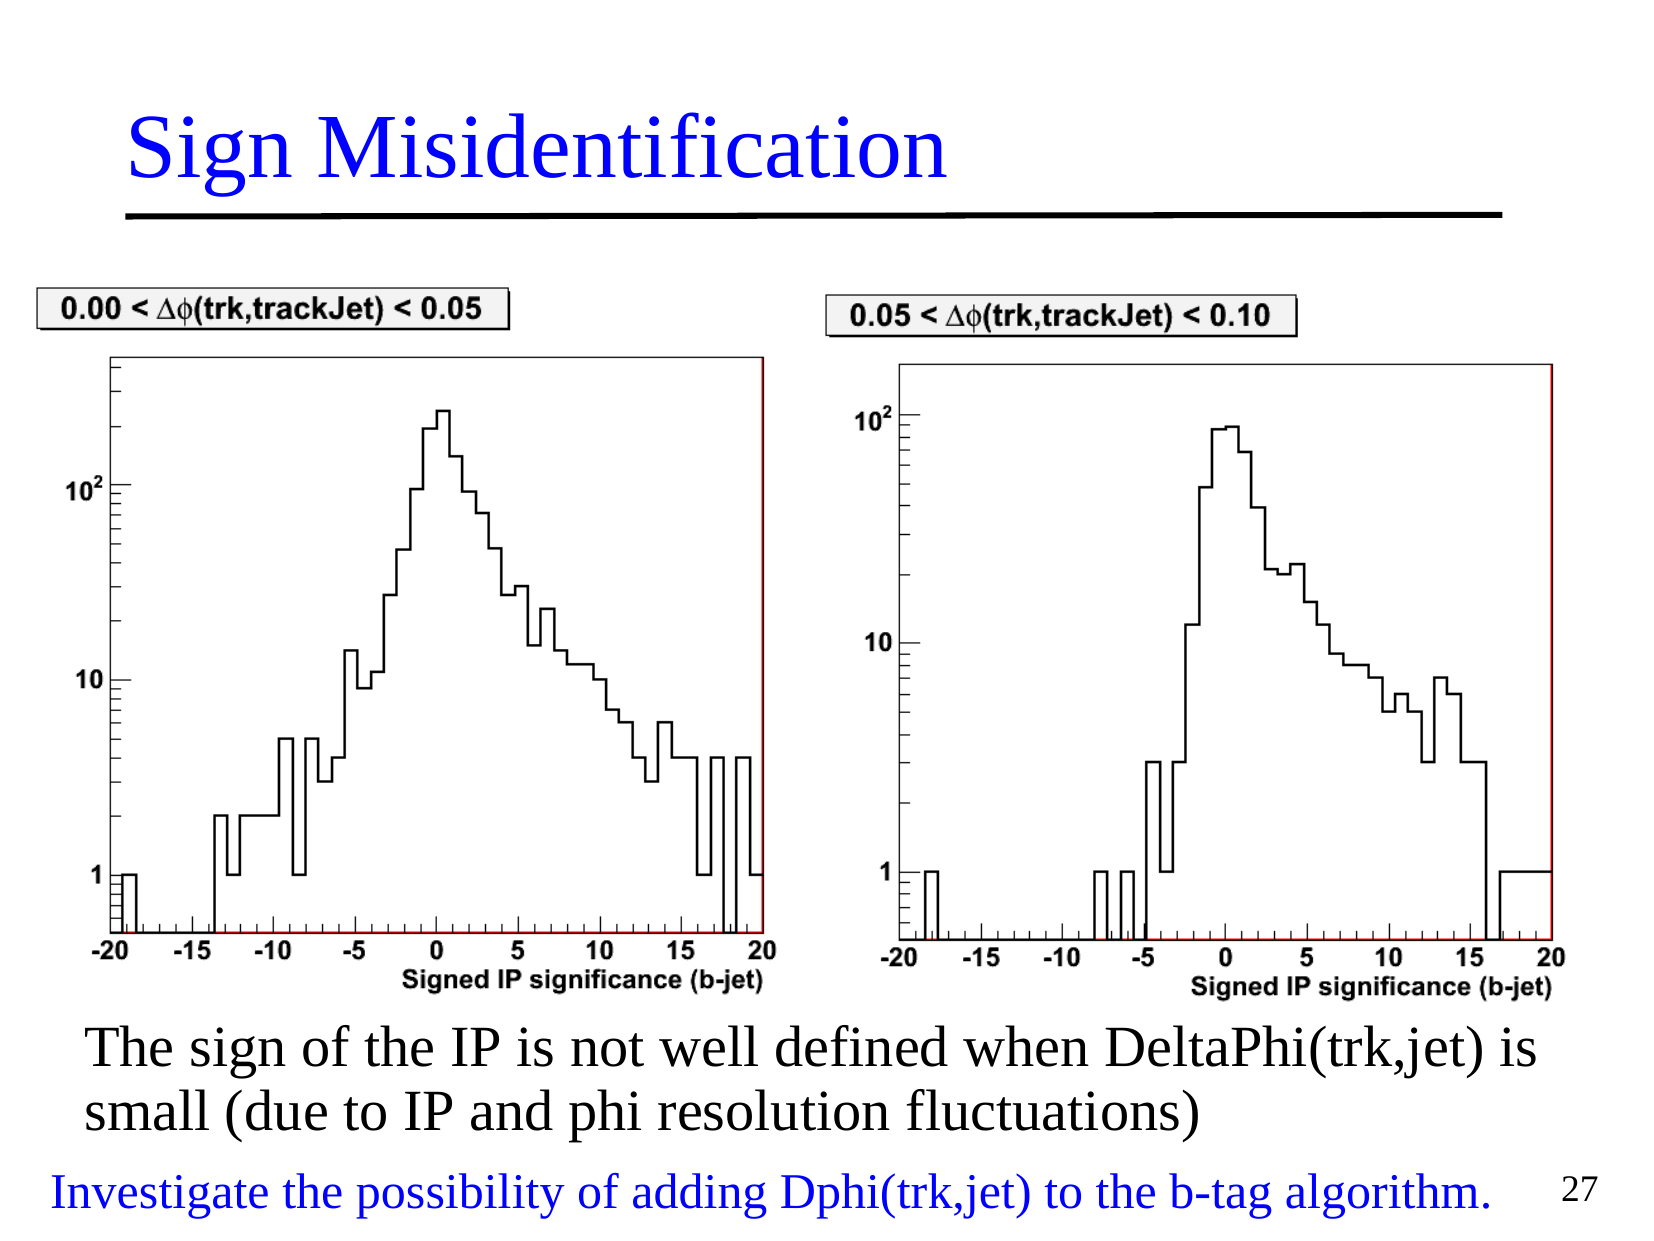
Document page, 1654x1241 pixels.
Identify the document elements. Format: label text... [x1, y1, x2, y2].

picture [29, 285, 1634, 1013]
text_box The sign of the IP is not well defined when DeltaPhi(trk,jet) is small (due to IP and phi resolution fluctuations) [84, 1014, 1507, 1144]
text_box Investigate the possibility of adding Dphi(trk,jet) to the b-tag algorithm. [50, 1164, 1464, 1220]
text_box Sign Misidentification [125, 95, 1592, 211]
